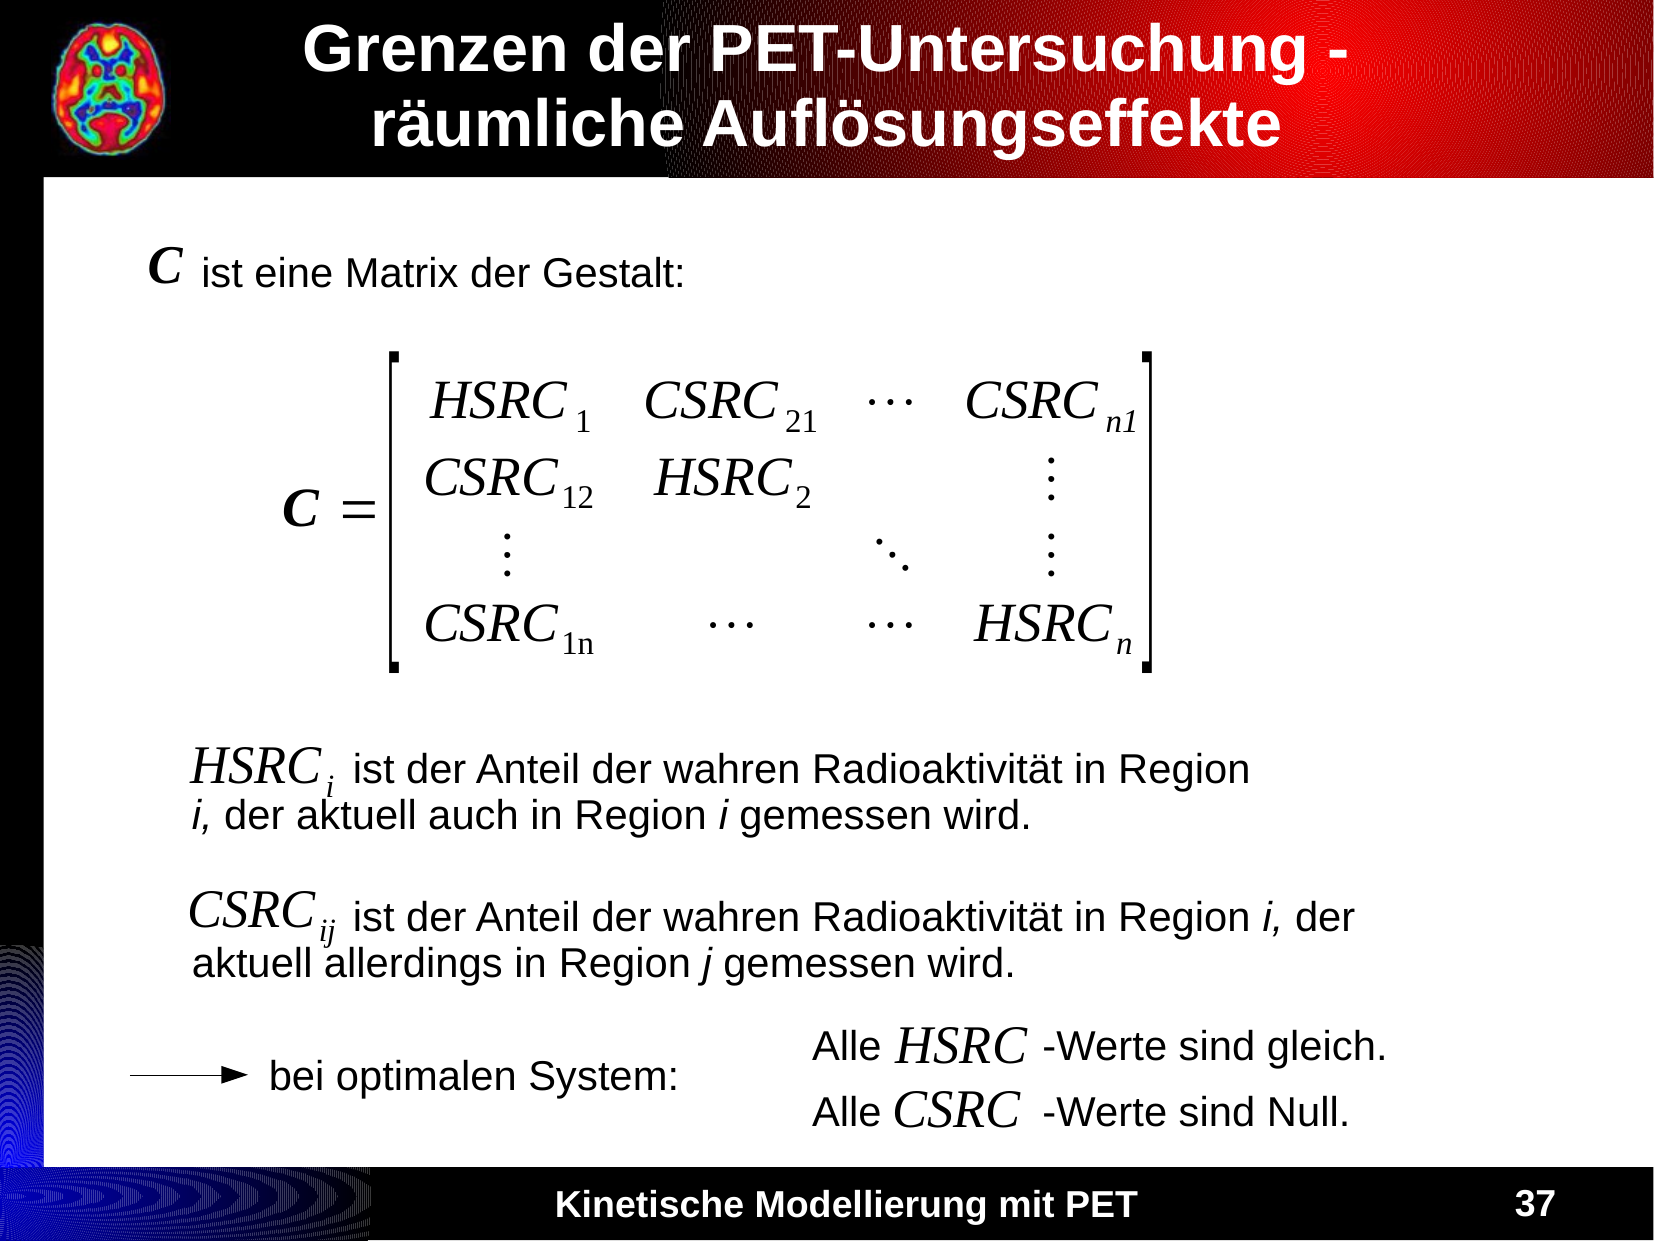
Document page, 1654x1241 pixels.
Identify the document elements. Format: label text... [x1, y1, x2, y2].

text_box bei optimalen System: [253, 1045, 815, 1107]
chart [174, 880, 350, 950]
chart [879, 1015, 1039, 1078]
text_box Kinetische Modellierung mit PET [512, 1176, 1182, 1235]
text_box ist eine Matrix der Gestalt: [94, 242, 745, 304]
picture [51, 17, 169, 160]
title Grenzen der PET-Untersuchung - räumliche Auflösungseffekte [169, 10, 1484, 161]
chart [268, 349, 1189, 677]
text_box Alle -Werte sind Null. [797, 1081, 1447, 1144]
chart [134, 236, 195, 299]
text_box Alle -Werte sind gleich. [1039, 1015, 1447, 1078]
text_box ist der Anteil der wahren Radioaktivität in Region i, der aktuell allerdings in Region j gemessen wird. [177, 885, 1447, 995]
text_box Alle -Werte sind gleich. [797, 1015, 879, 1078]
chart [879, 1079, 1034, 1143]
chart [174, 735, 347, 806]
text_box [0, 0, 1654, 1241]
text_box 55 [1422, 1175, 1649, 1234]
text_box ist der Anteil der wahren Radioaktivität in Region i, der aktuell auch in Region i gemessen wird. [177, 738, 1270, 847]
